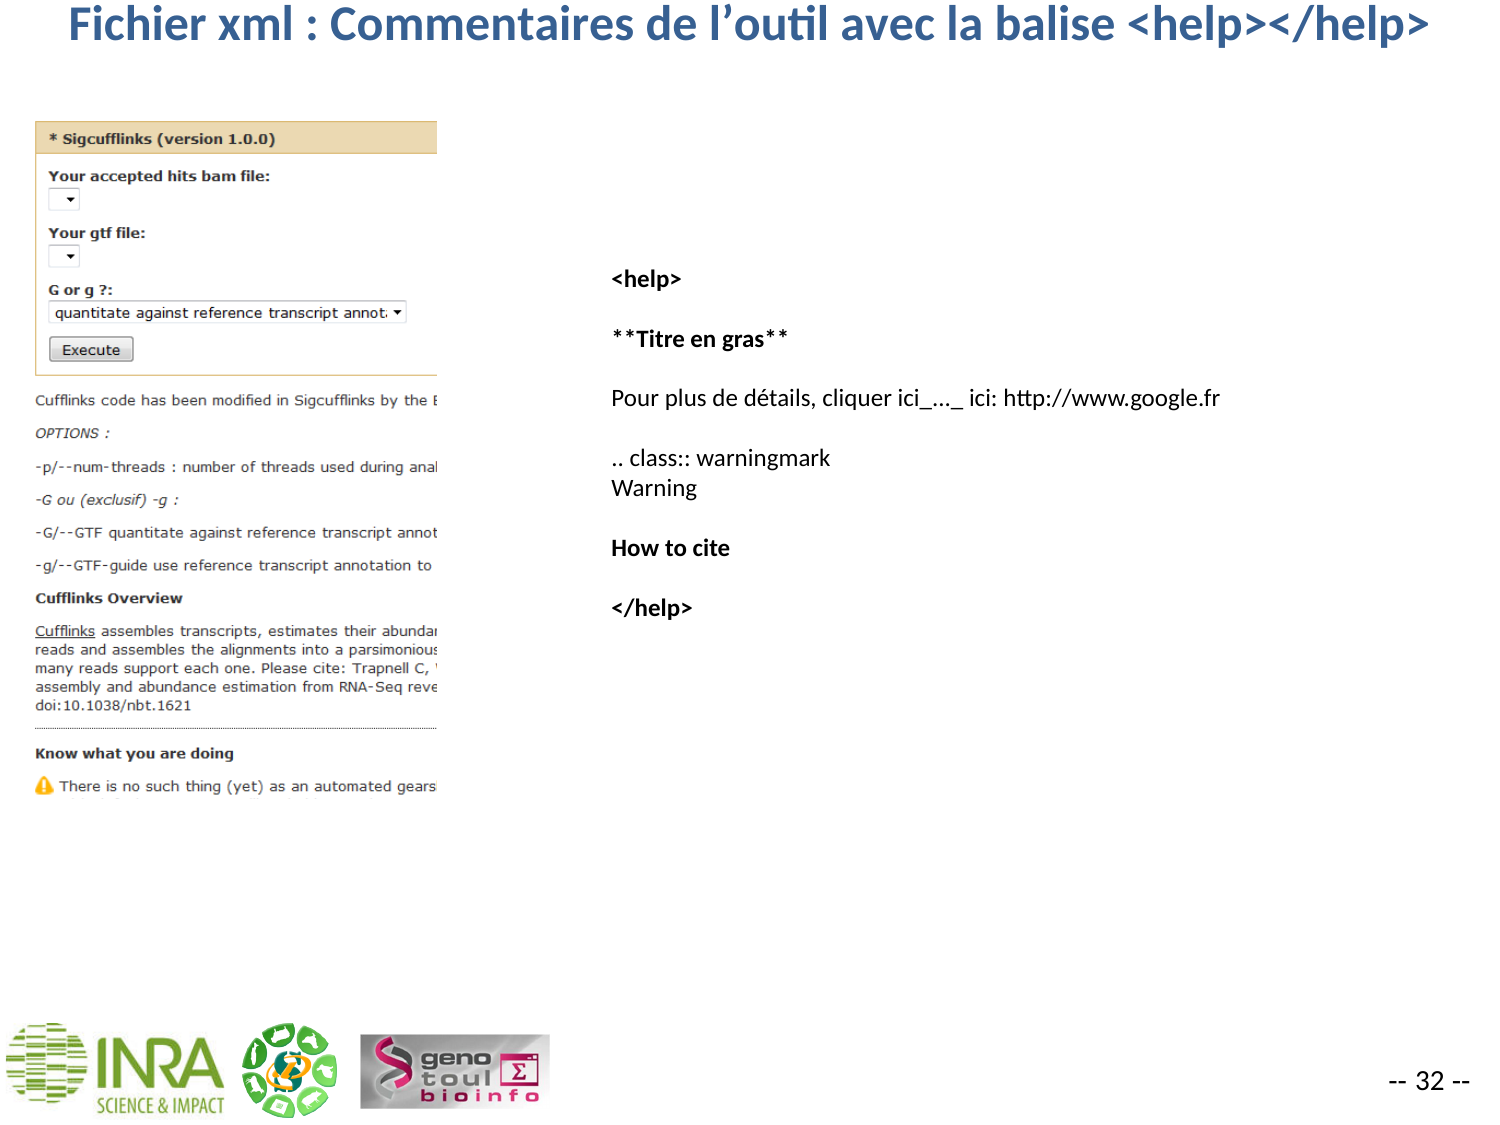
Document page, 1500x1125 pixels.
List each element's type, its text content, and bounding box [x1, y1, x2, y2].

text_box <help> **Titre en gras** Pour plus de détails, cliquer ici_..._ ici: http://www.google.fr .. class:: warningmark Warning How to cite </help> [596, 255, 1423, 629]
picture [29, 113, 437, 799]
text_box Fichier xml : Commentaires de l’outil avec la balise <help></help> [0, 0, 1500, 73]
